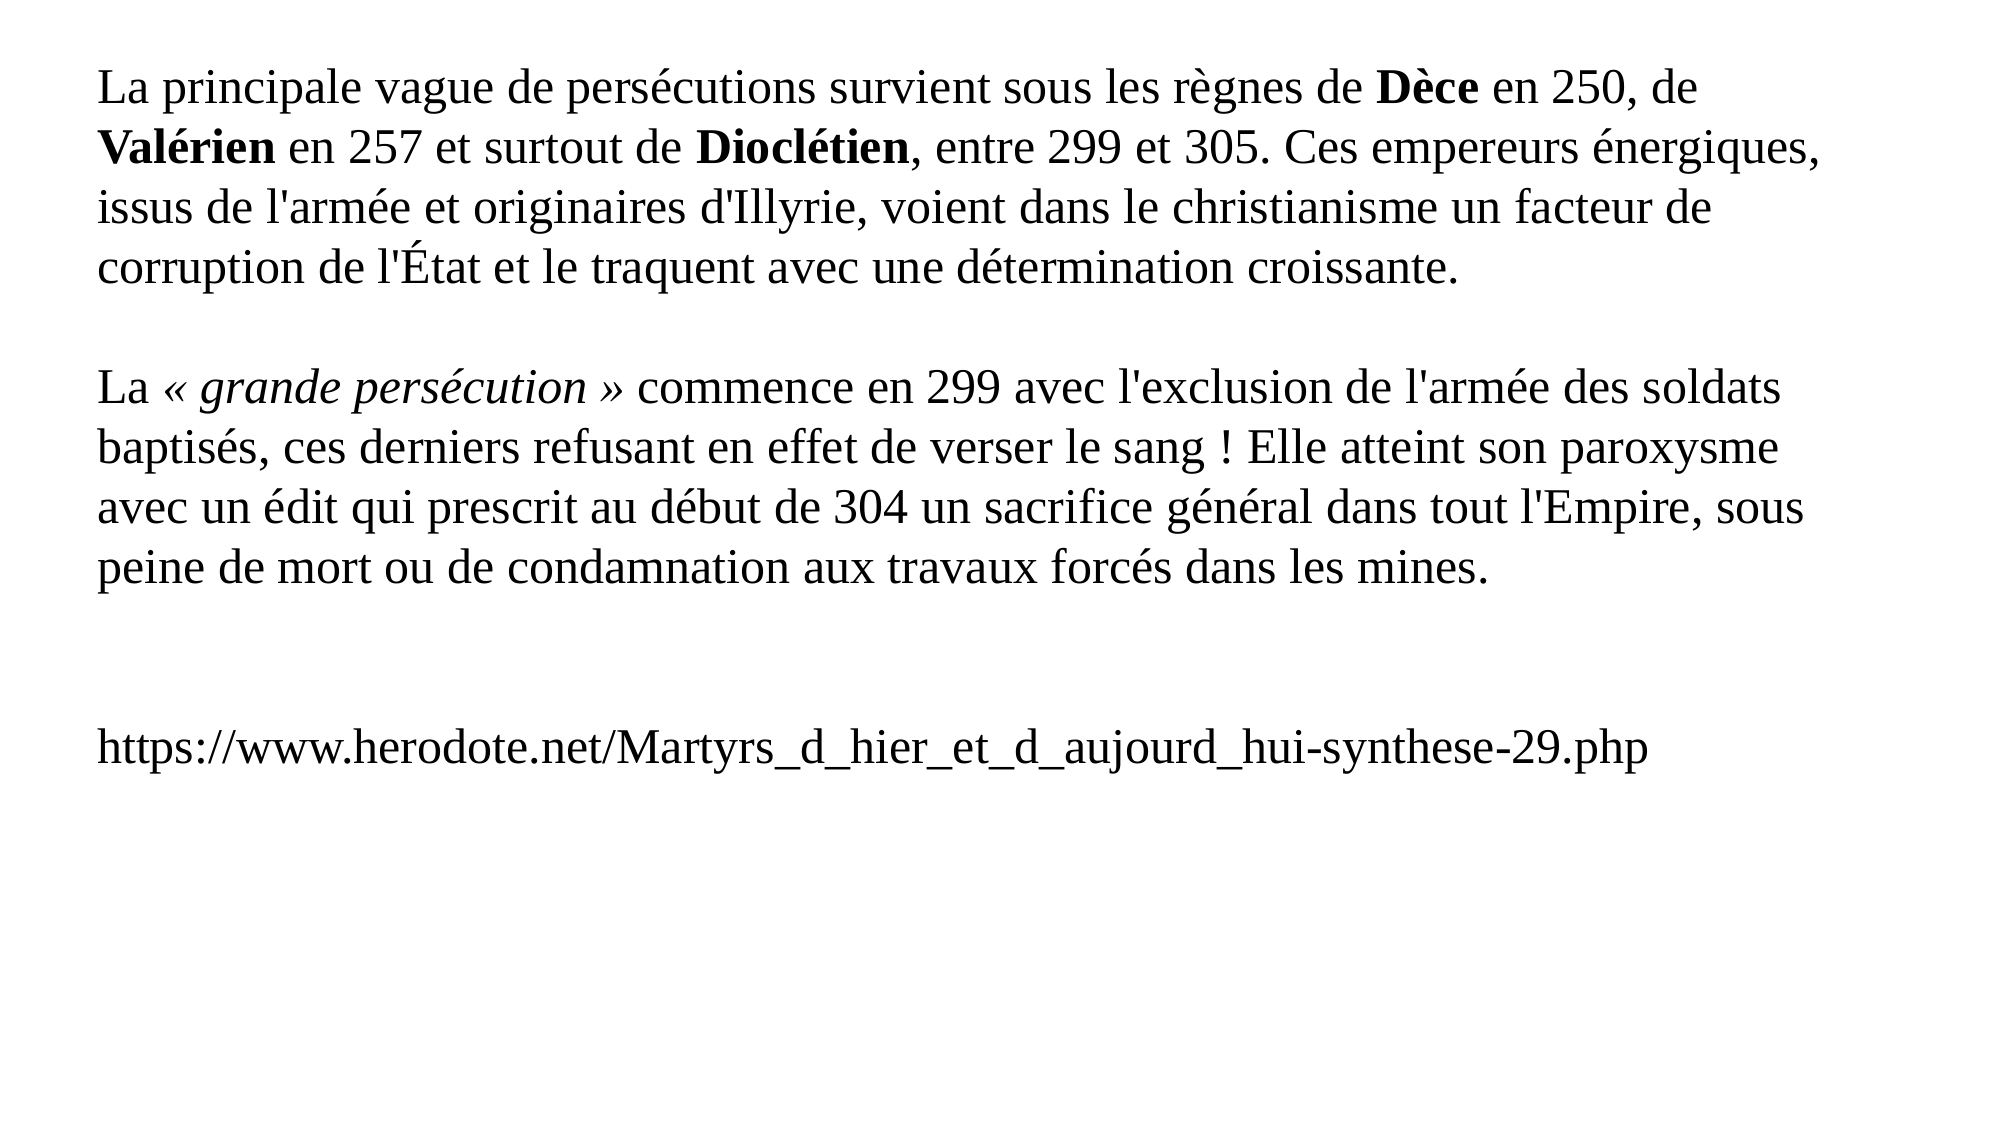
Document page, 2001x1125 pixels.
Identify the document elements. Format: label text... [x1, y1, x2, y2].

text_box La principale vague de persécutions survient sous les règnes de Dèce en 250, de Valérien en 257 et surtout de Dioclétien, entre 299 et 305. Ces empereurs énergiques, issus de l'armée et originaires d'Illyrie, voient dans le christianisme un facteur de corruption de l'État et le traquent avec une détermination croissante. La « grande persécution » commence en 299 avec l'exclusion de l'armée des soldats baptisés, ces derniers refusant en effet de verser le sang ! Elle atteint son paroxysme avec un édit qui prescrit au début de 304 un sacrifice général dans tout l'Empire, sous peine de mort ou de condamnation aux travaux forcés dans les mines. https://www.herodote.net/Martyrs_d_hier_et_d_aujourd_hui-synthese-29.php [82, 46, 1865, 849]
